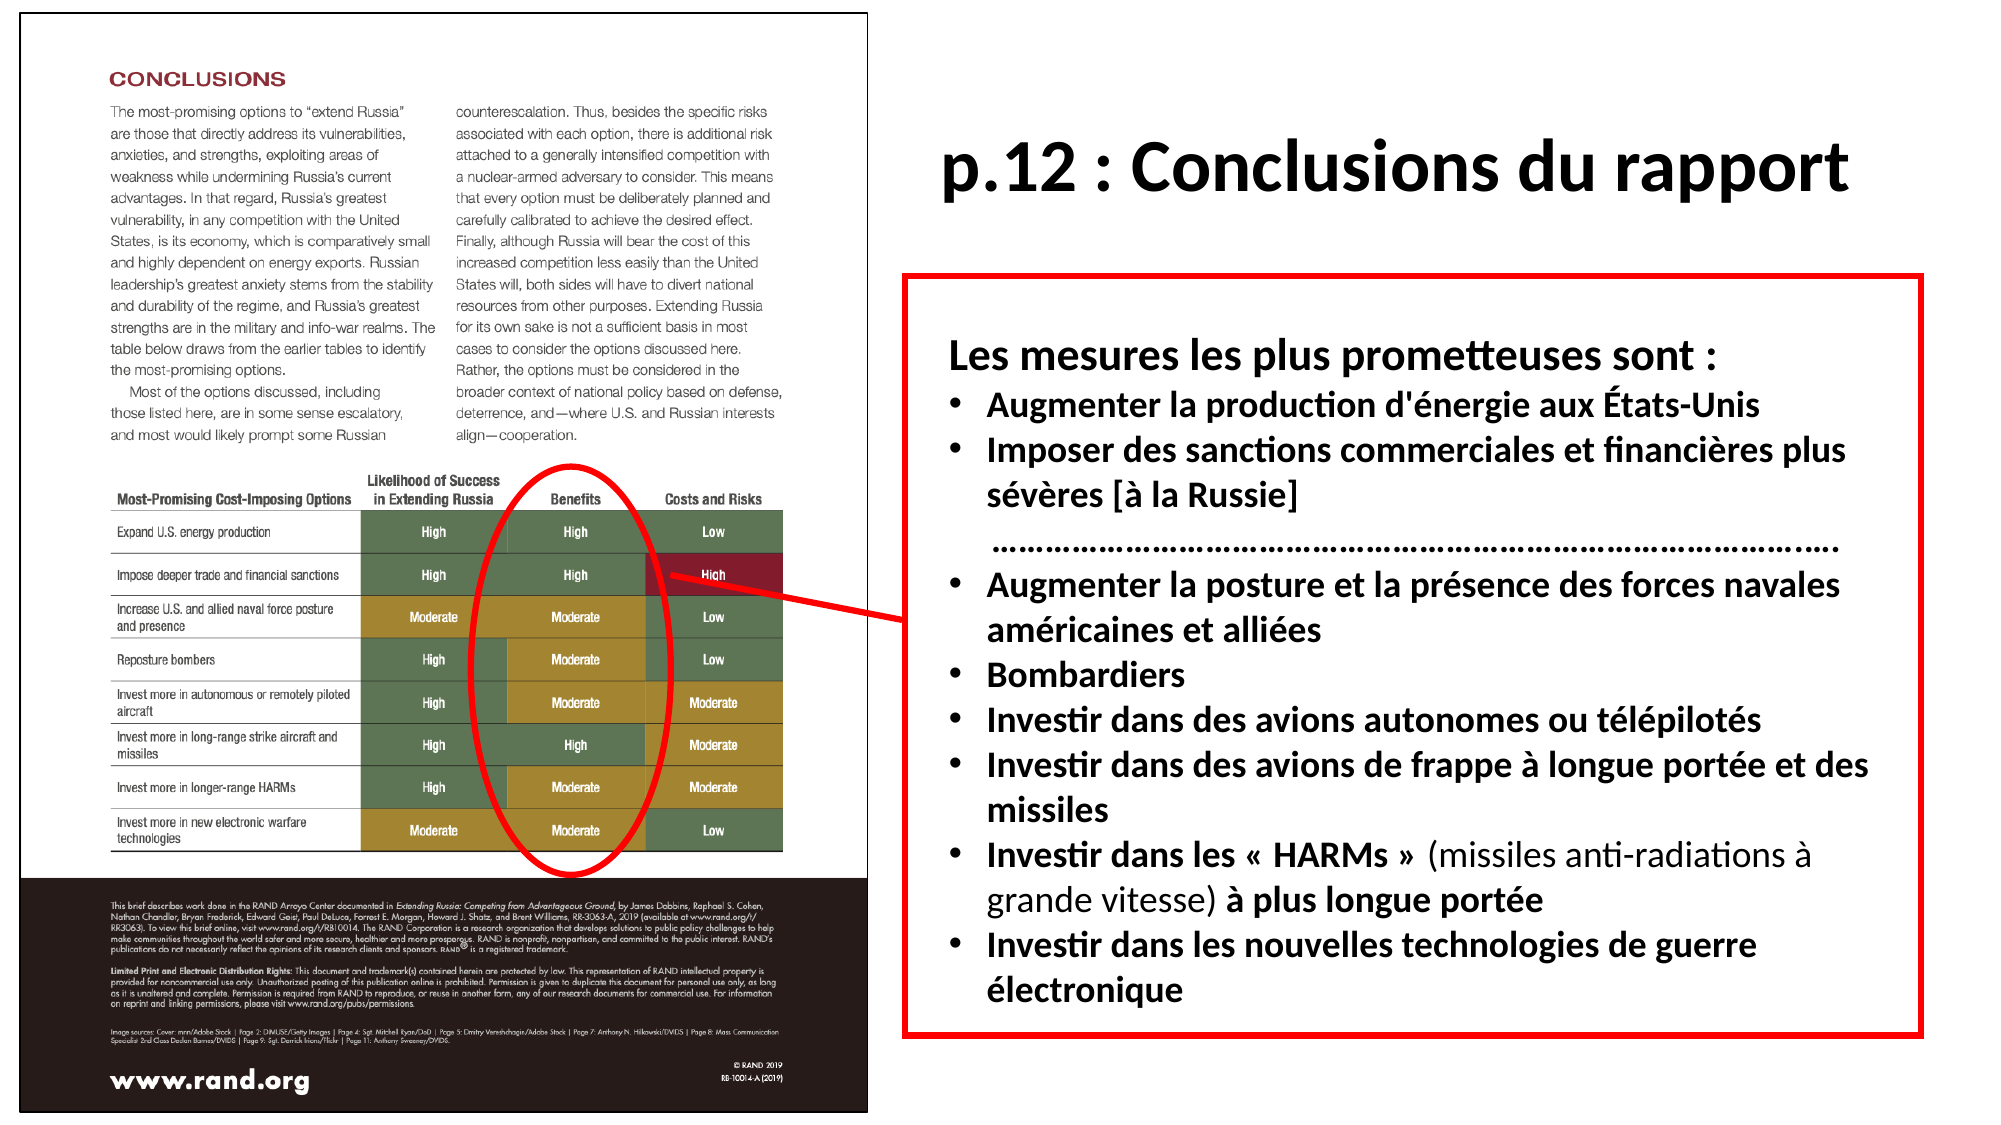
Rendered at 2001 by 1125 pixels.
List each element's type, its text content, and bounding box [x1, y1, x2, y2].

picture [20, 13, 867, 1112]
title p.12 : Conclusions du rapport [925, 58, 1921, 273]
text_box Les mesures les plus prometteuses sont : Augmenter la production d'énergie aux États-Unis Imposer des sanctions commerciales et financières plus sévères [à la Russie] ……………………………………………………………………………….…. Augmenter la posture et la présence des forces navales américaines et alliées Bombardiers Investir dans des avions autonomes ou télépilotés Investir dans des avions de frappe à longue portée et des missiles Investir dans les « HARMs » (missiles anti-radiations à grande vitesse) à plus longue portée Investir dans les nouvelles technologies de guerre électronique [933, 317, 1918, 1018]
